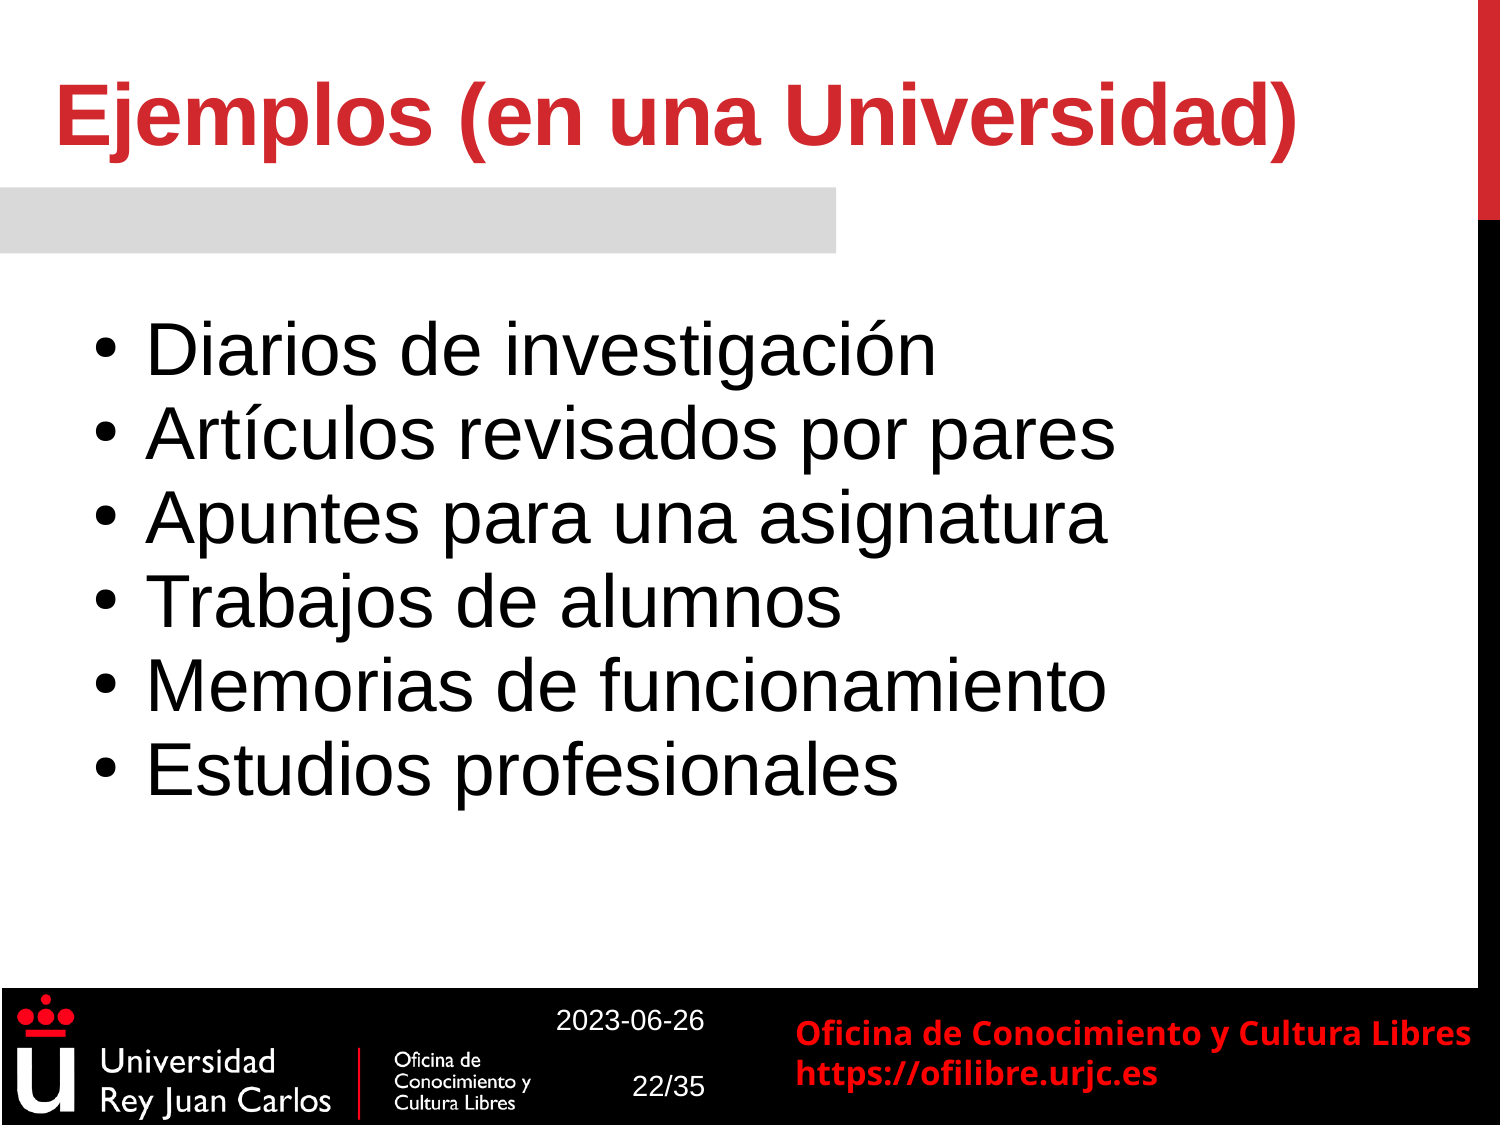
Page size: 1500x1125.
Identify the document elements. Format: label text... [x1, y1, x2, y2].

text_box Ejemplos (en una Universidad) [39, 24, 1366, 172]
picture [17, 994, 531, 1120]
text_box Diarios de investigación Artículos revisados por pares Apuntes para una asignatura Trabajos de alumnos Memorias de funcionamiento Estudios profesionales [60, 299, 1254, 903]
title [75, 7, 1425, 196]
